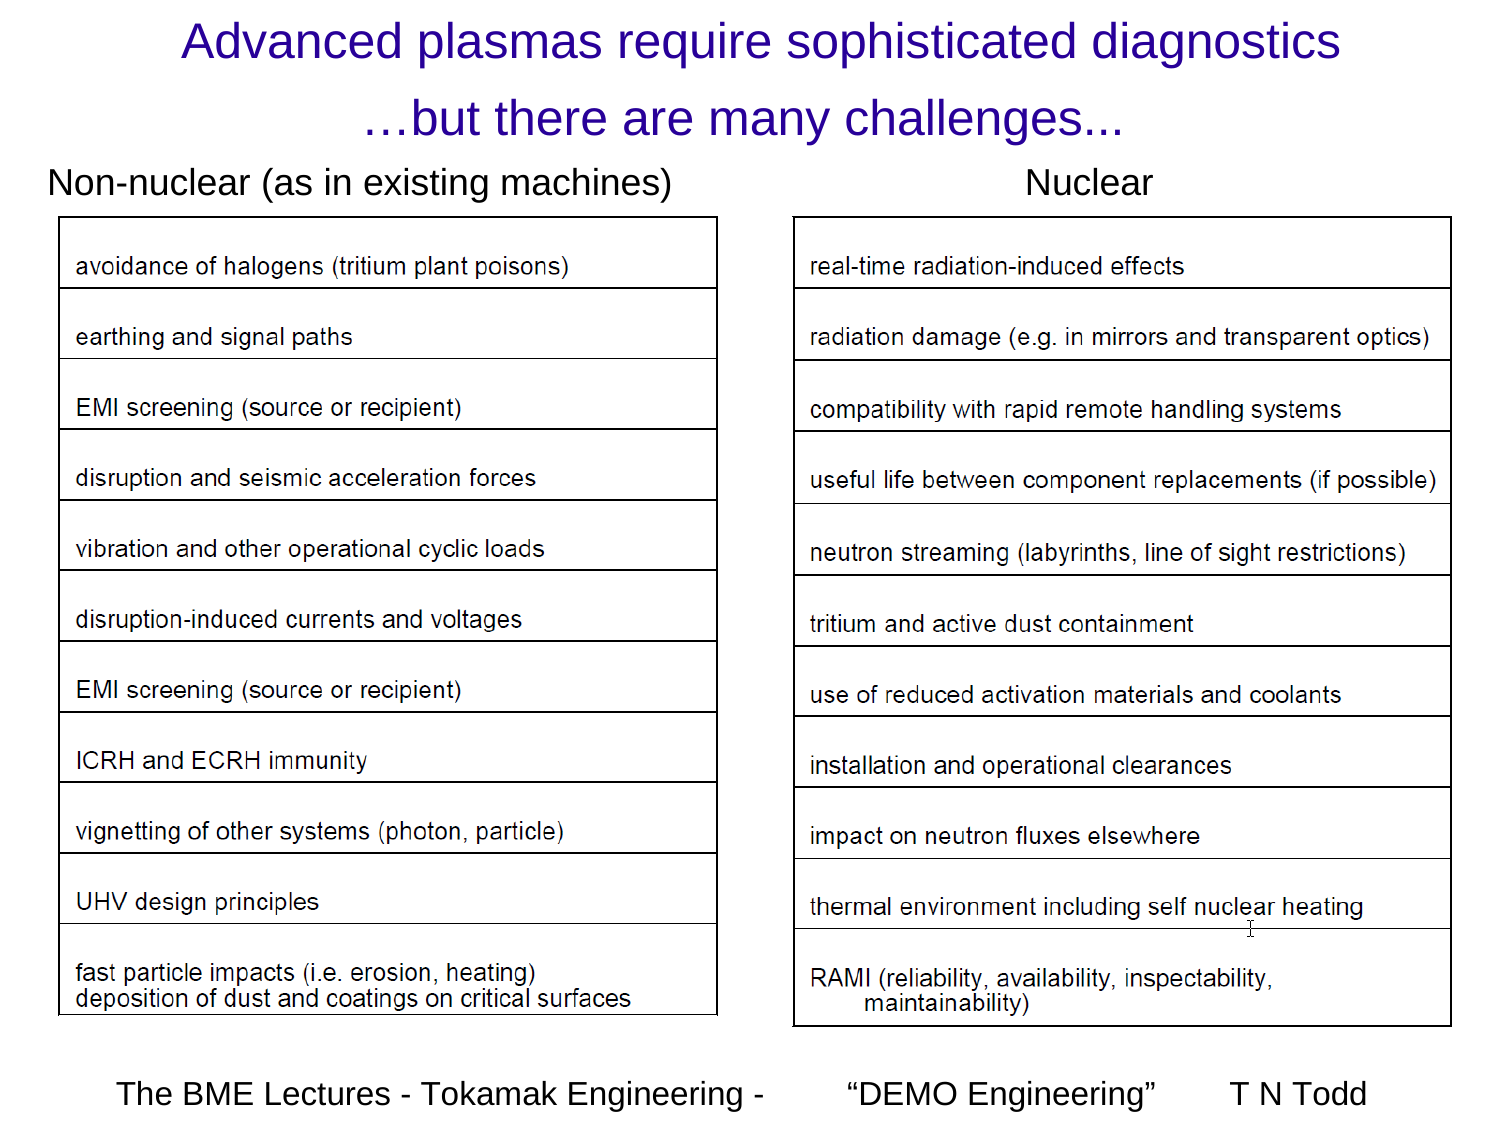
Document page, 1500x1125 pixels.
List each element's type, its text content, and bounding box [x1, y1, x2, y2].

list Non-nuclear (as in existing machines) Nuclear [29, 150, 1426, 226]
picture [53, 212, 1454, 1028]
title Advanced plasmas require sophisticated diagnostics …but there are many challenges... [94, 13, 1443, 144]
